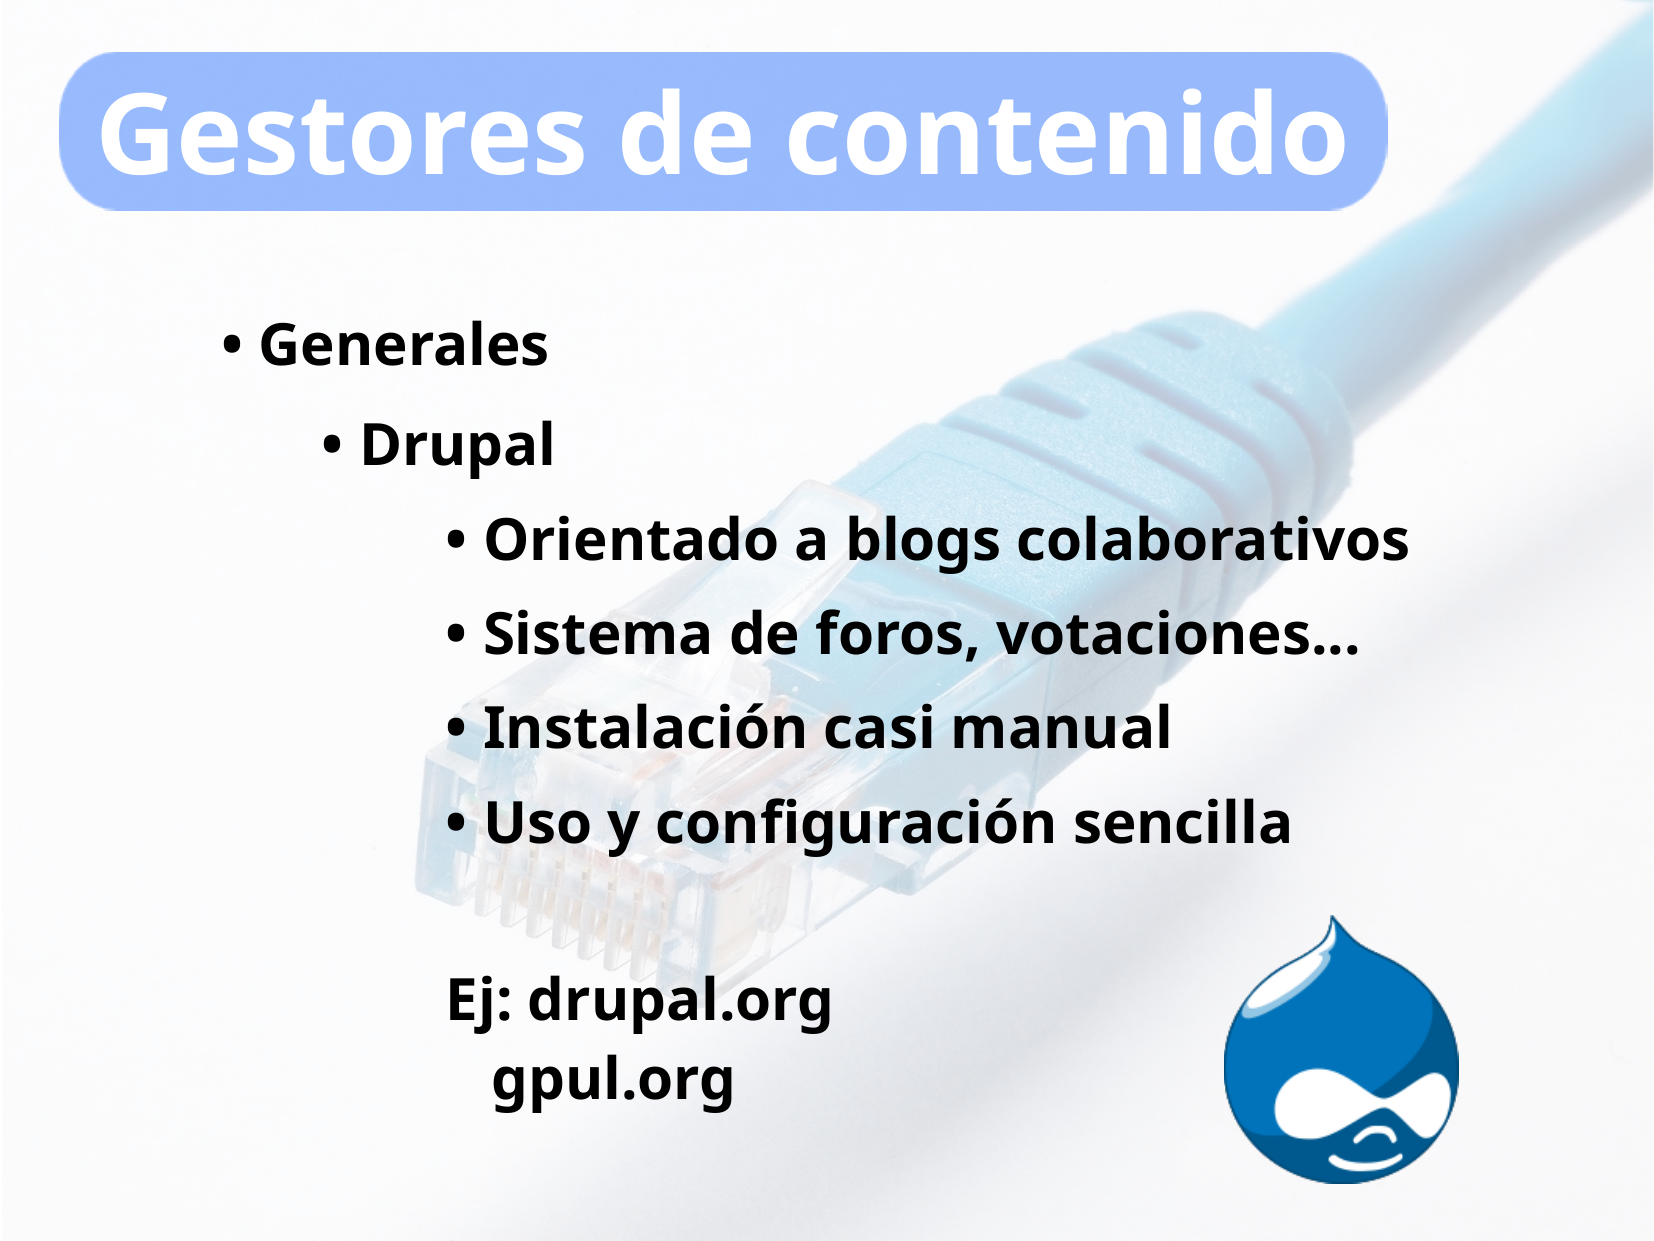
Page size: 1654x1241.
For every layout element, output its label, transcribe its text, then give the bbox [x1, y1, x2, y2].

text_box • Instalación casi manual [431, 679, 1241, 772]
picture [2, 0, 1654, 1241]
text_box • Sistema de foros, votaciones... [431, 584, 1447, 677]
text_box • Drupal [307, 395, 1506, 488]
text_box • Uso y configuración sencilla [431, 773, 1388, 866]
text_box • Orientado a blogs colaborativos [431, 490, 1595, 583]
text_box Ej: drupal.org gpul.org [431, 950, 1004, 1120]
text_box • Generales [206, 295, 621, 388]
